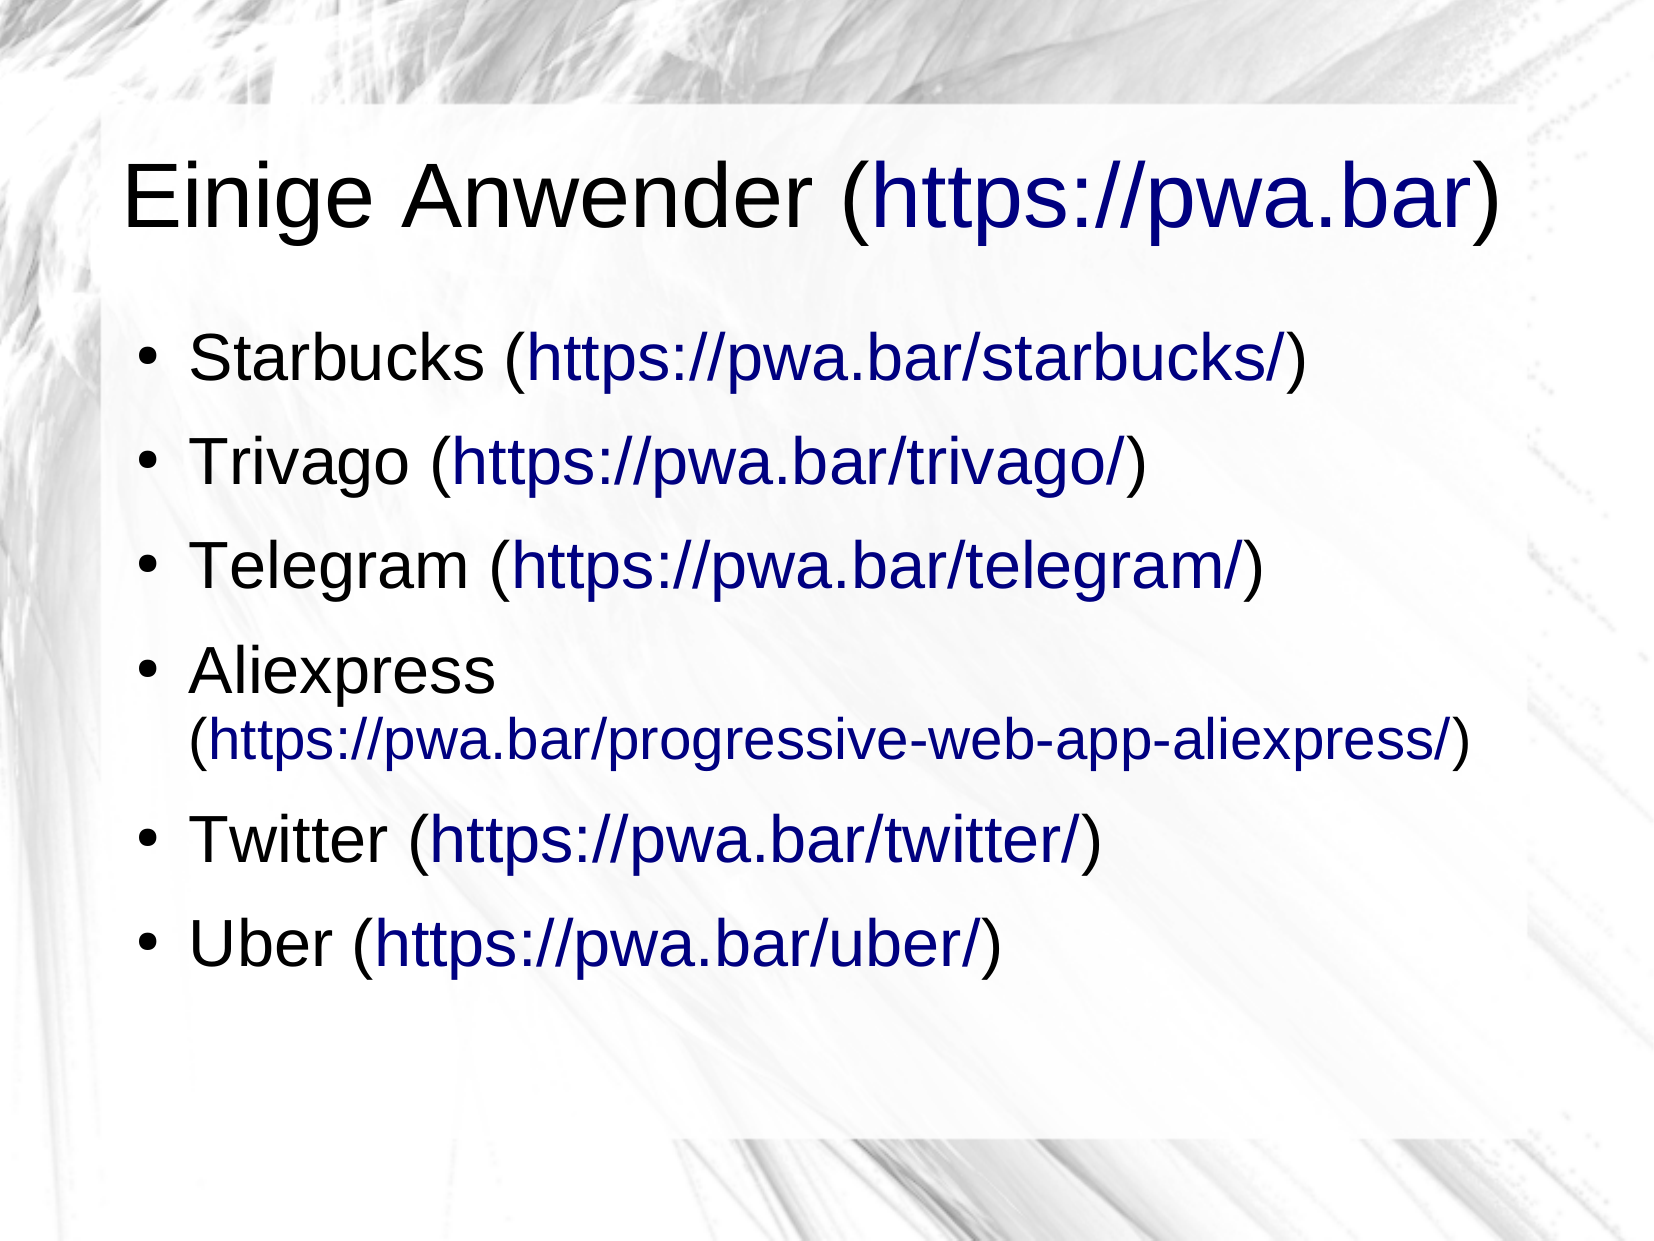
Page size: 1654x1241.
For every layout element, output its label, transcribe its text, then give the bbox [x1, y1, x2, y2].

picture [0, 0, 1654, 1241]
title Einige Anwender (https://pwa.bar) [118, 112, 1506, 281]
list Starbucks (https://pwa.bar/starbucks/) Trivago (https://pwa.bar/trivago/) Telegram (https://pwa.bar/telegram/) Aliexpress (https://pwa.bar/progressive-web-app-aliexpress/) Twitter (https://pwa.bar/twitter/) Uber (https://pwa.bar/uber/) [118, 319, 1571, 1040]
